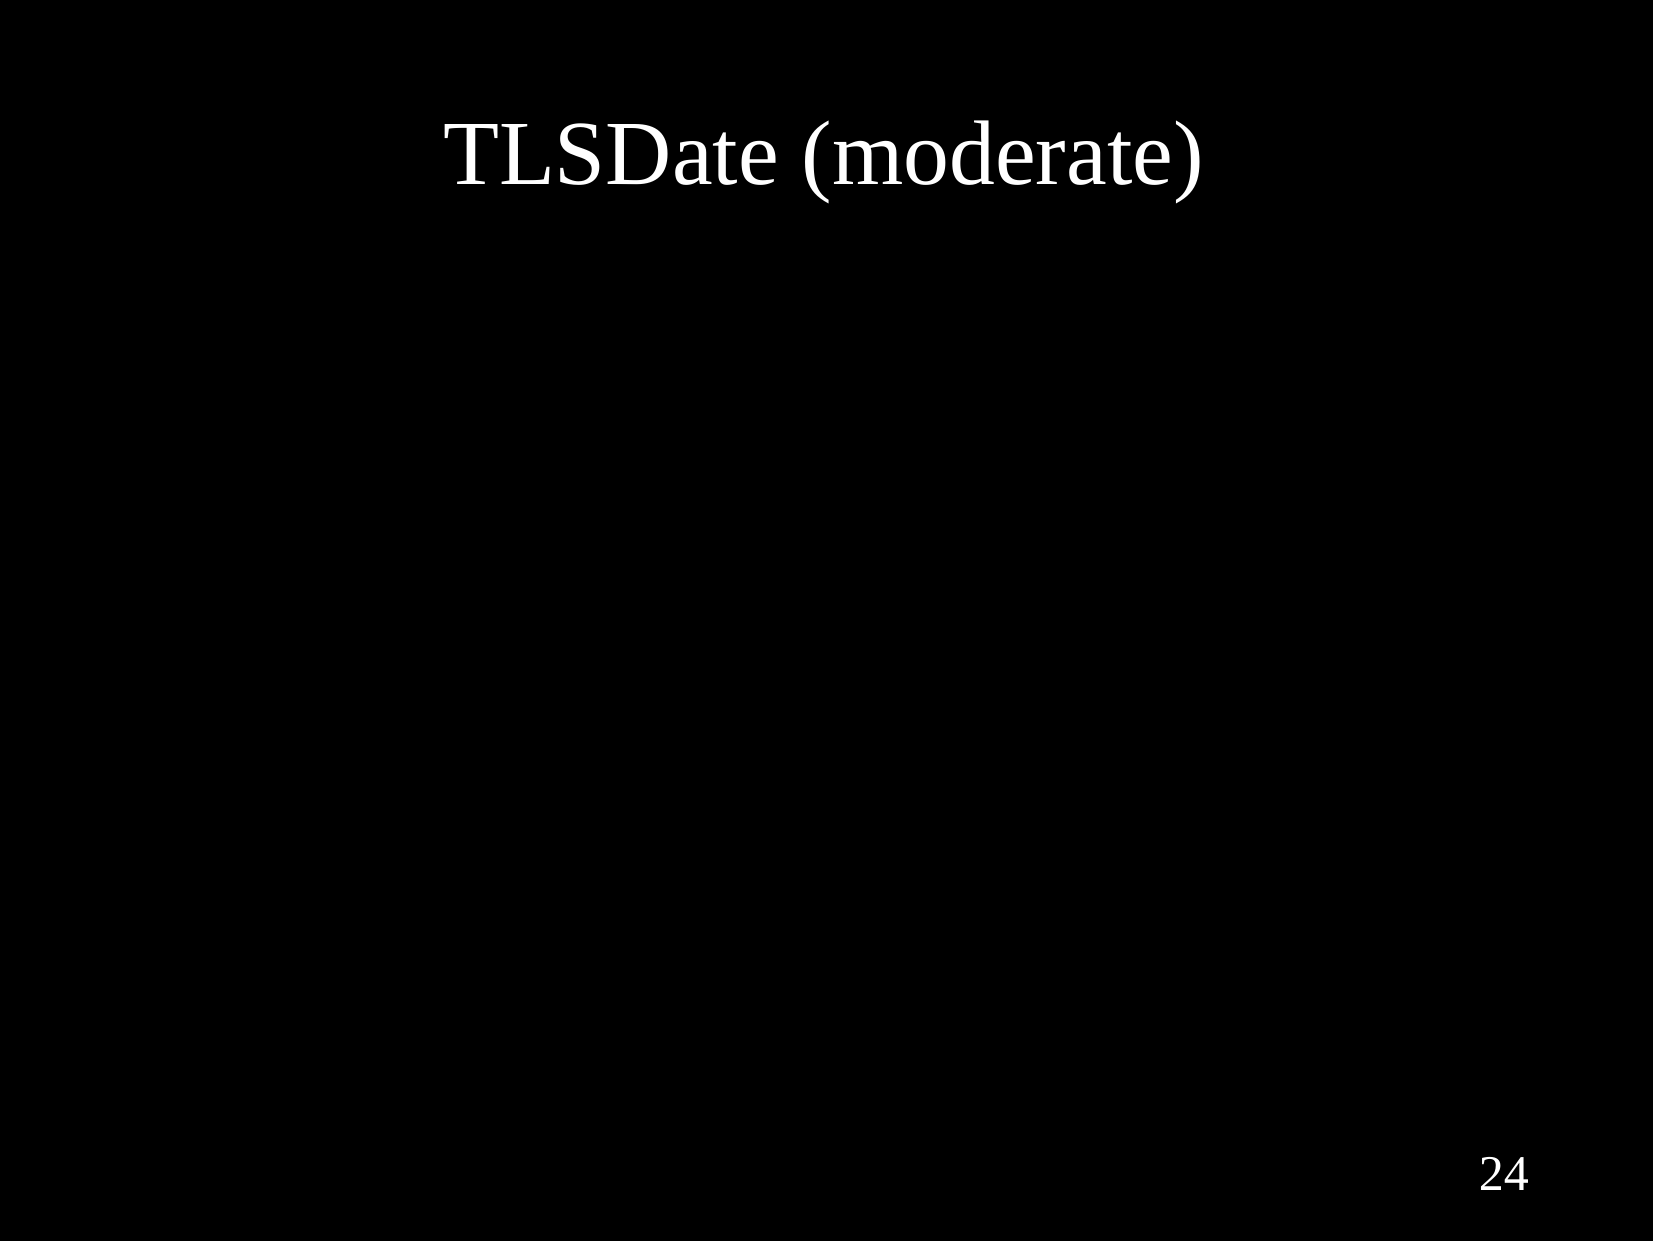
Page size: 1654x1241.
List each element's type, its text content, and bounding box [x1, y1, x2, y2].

title TLSDate (moderate) [118, 49, 1530, 257]
